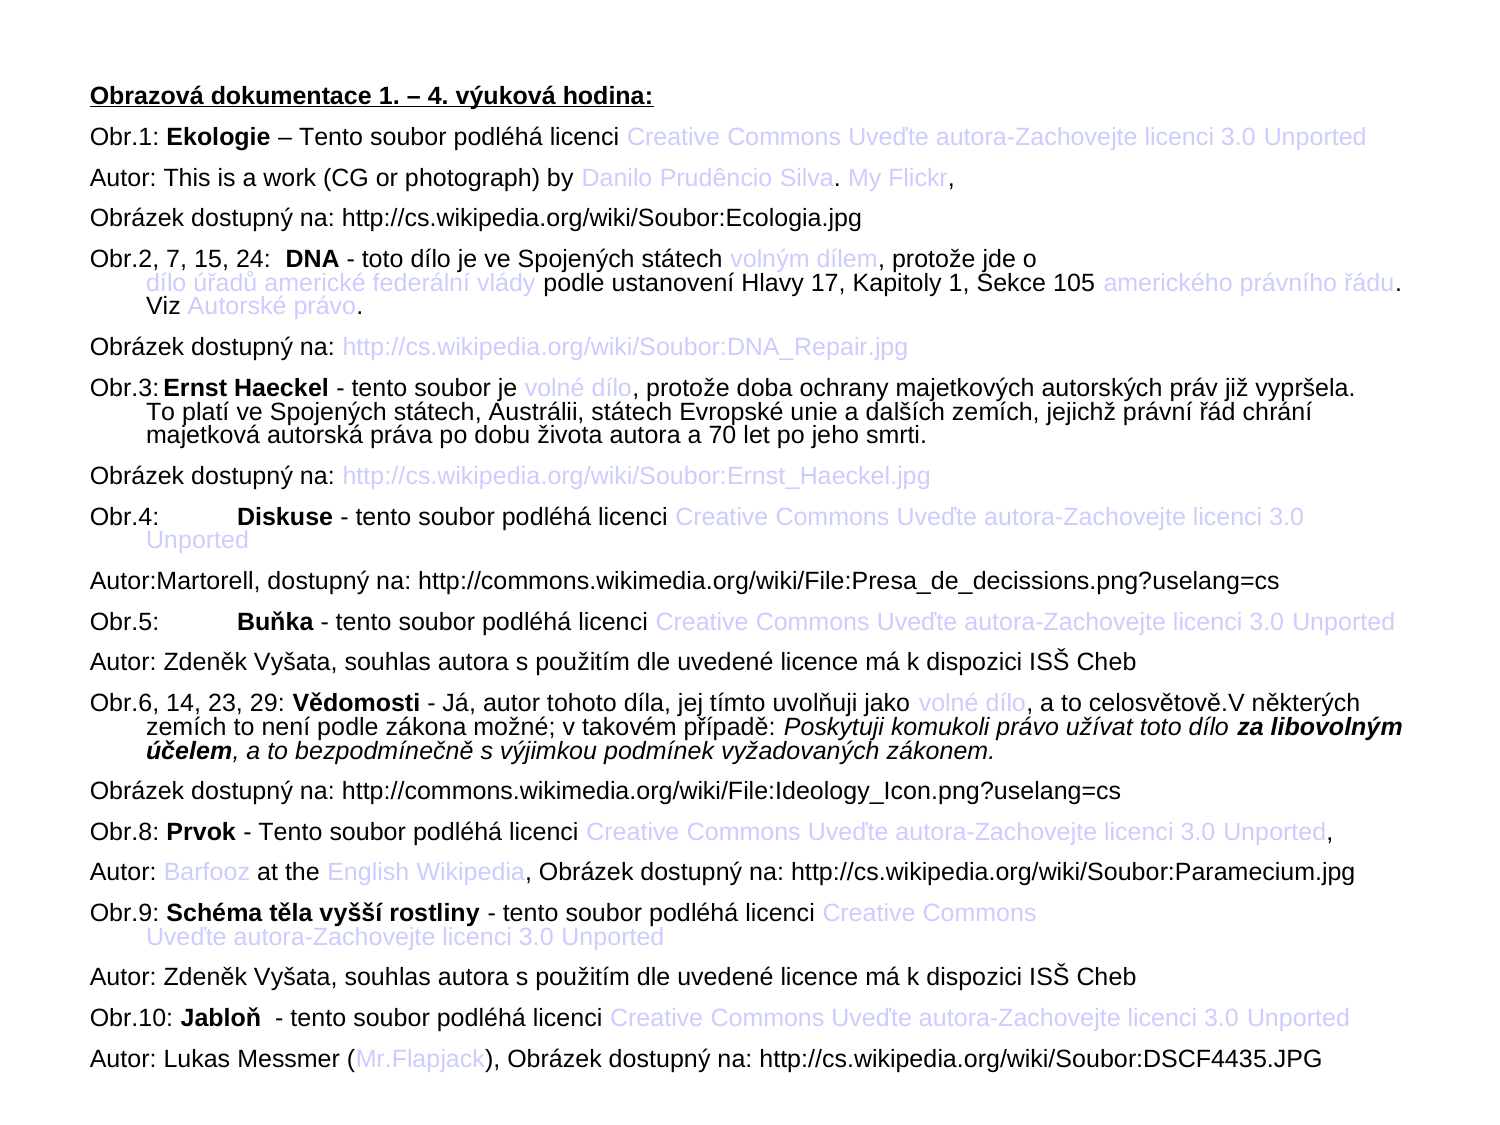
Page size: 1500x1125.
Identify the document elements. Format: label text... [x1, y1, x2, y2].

list Obrazová dokumentace 1. – 4. výuková hodina: Obr.1: Ekologie – Tento soubor podléhá licenci Creative Commons Uveďte autora-Zachovejte licenci 3.0 Unported Autor: This is a work (CG or photograph) by Danilo Prudêncio Silva. My Flickr, Obrázek dostupný na: http://cs.wikipedia.org/wiki/Soubor:Ecologia.jpg Obr.2, 7, 15, 24: DNA - toto dílo je ve Spojených státech volným dílem, protože jde o dílo úřadů americké federální vlády podle ustanovení Hlavy 17, Kapitoly 1, Sekce 105 amerického právního řádu. Viz Autorské právo. Obrázek dostupný na: http://cs.wikipedia.org/wiki/Soubor:DNA_Repair.jpg Obr.3: Ernst Haeckel - tento soubor je volné dílo, protože doba ochrany majetkových autorských práv již vypršela. To platí ve Spojených státech, Austrálii, státech Evropské unie a dalších zemích, jejichž právní řád chrání majetková autorská práva po dobu života autora a 70 let po jeho smrti. Obrázek dostupný na: http://cs.wikipedia.org/wiki/Soubor:Ernst_Haeckel.jpg Obr.4: Diskuse - tento soubor podléhá licenci Creative Commons Uveďte autora-Zachovejte licenci 3.0 Unported Autor:Martorell, dostupný na: http://commons.wikimedia.org/wiki/File:Presa_de_decissions.png?uselang=cs Obr.5: Buňka - tento soubor podléhá licenci Creative Commons Uveďte autora-Zachovejte licenci 3.0 Unported Autor: Zdeněk Vyšata, souhlas autora s použitím dle uvedené licence má k dispozici ISŠ Cheb Obr.6, 14, 23, 29: Vědomosti - Já, autor tohoto díla, jej tímto uvolňuji jako volné dílo, a to celosvětově.V některých zemích to není podle zákona možné; v takovém případě: Poskytuji komukoli právo užívat toto dílo za libovolným účelem, a to bezpodmínečně s výjimkou podmínek vyžadovaných zákonem. Obrázek dostupný na: http://commons.wikimedia.org/wiki/File:Ideology_Icon.png?uselang=cs Obr.8: Prvok - Tento soubor podléhá licenci Creative Commons Uveďte autora-Zachovejte licenci 3.0 Unported, Autor: Barfooz at the English Wikipedia, Obrázek dostupný na: http://cs.wikipedia.org/wiki/Soubor:Paramecium.jpg Obr.9: Schéma těla vyšší rostliny - tento soubor podléhá licenci Creative Commons Uveďte autora-Zachovejte licenci 3.0 Unported Autor: Zdeněk Vyšata, souhlas autora s použitím dle uvedené licence má k dispozici ISŠ Cheb Obr.10: Jabloň - tento soubor podléhá licenci Creative Commons Uveďte autora-Zachovejte licenci 3.0 Unported Autor: Lukas Messmer (Mr.Flapjack), Obrázek dostupný na: http://cs.wikipedia.org/wiki/Soubor:DSCF4435.JPG [75, 78, 1425, 1080]
